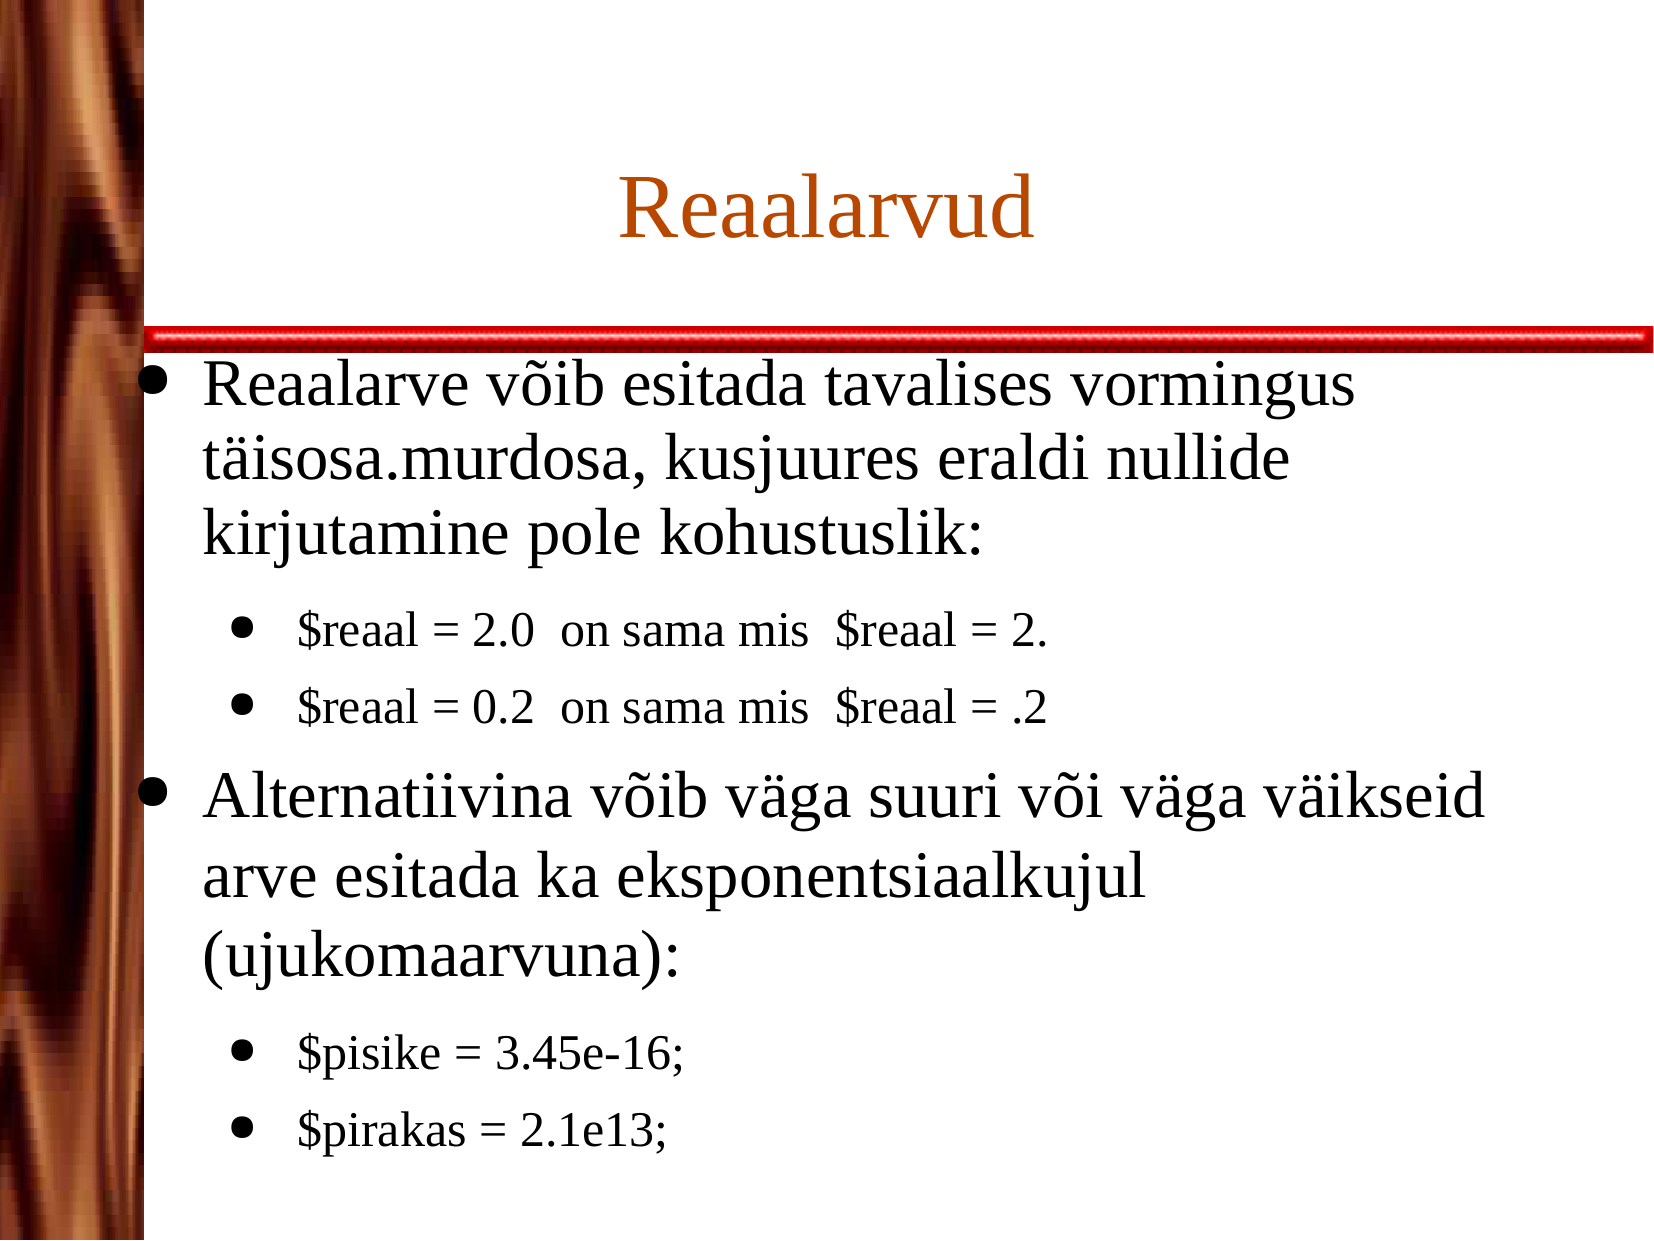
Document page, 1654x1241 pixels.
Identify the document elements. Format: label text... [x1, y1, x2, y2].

picture [0, 0, 1654, 1240]
list Reaalarve võib esitada tavalises vormingus täisosa.murdosa, kusjuures eraldi nullide kirjutamine pole kohustuslik: $reaal = 2.0 on sama mis $reaal = 2. $reaal = 0.2 on sama mis $reaal = .2 Alternatiivina võib väga suuri või väga väikseid arve esitada ka eksponentsiaalkujul (ujukomaarvuna): $pisike = 3.45e-16; $pirakas = 2.1e13; [121, 344, 1533, 1169]
title Reaalarvud [121, 100, 1533, 312]
